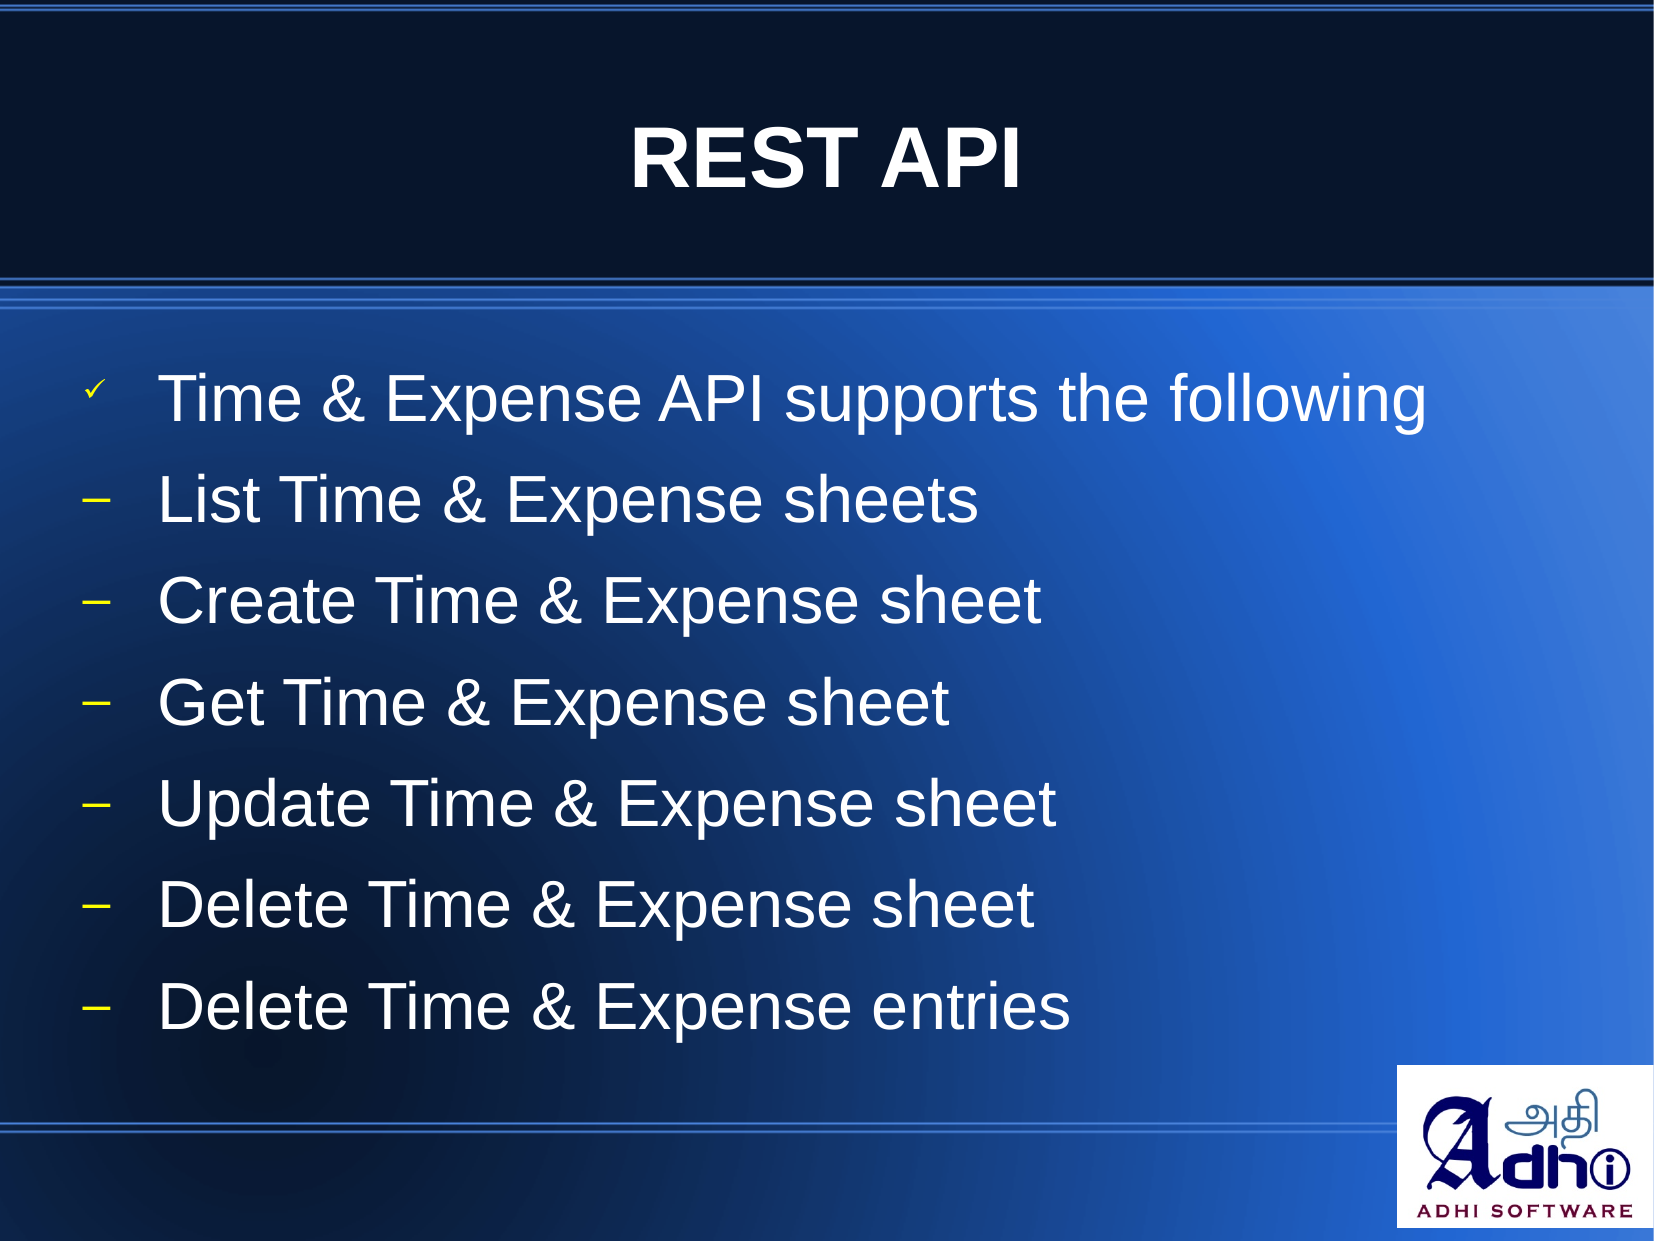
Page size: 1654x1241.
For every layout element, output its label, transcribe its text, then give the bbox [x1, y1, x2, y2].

title REST API [82, 56, 1571, 250]
picture [0, 0, 1654, 1241]
list Time & Expense API supports the following List Time & Expense sheets Create Time & Expense sheet Get Time & Expense sheet Update Time & Expense sheet Delete Time & Expense sheet Delete Time & Expense entries [82, 355, 1571, 1161]
